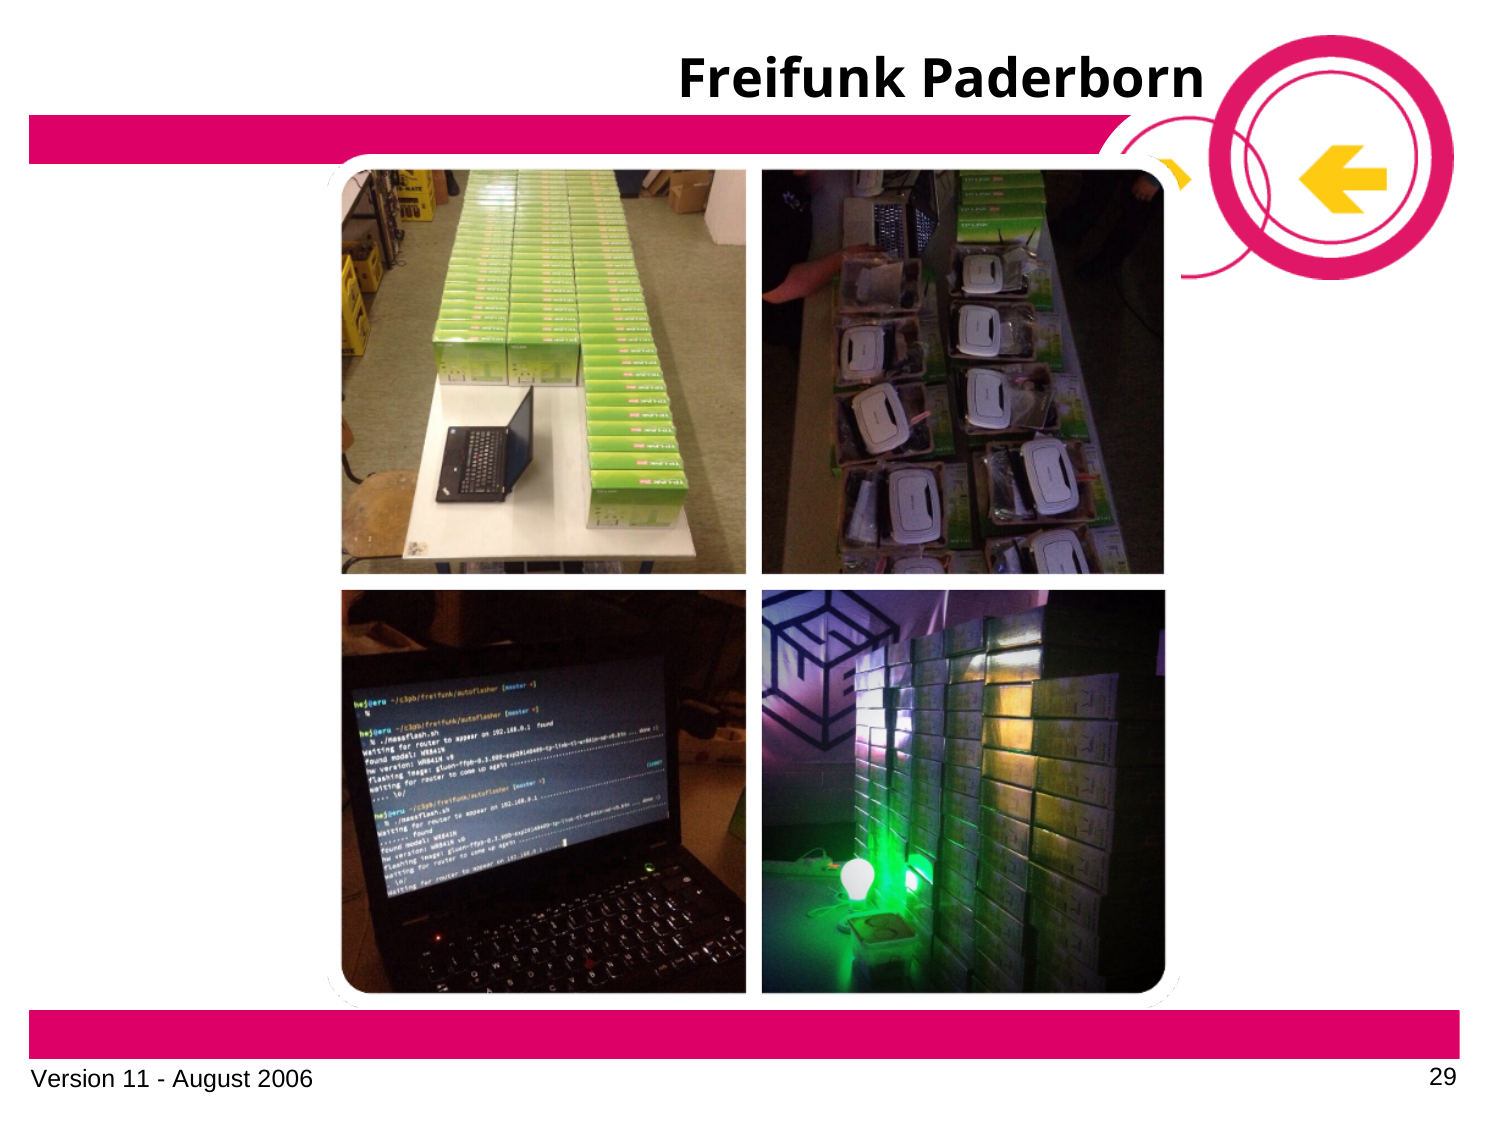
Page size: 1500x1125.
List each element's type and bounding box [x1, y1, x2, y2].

picture [326, 35, 1454, 1009]
